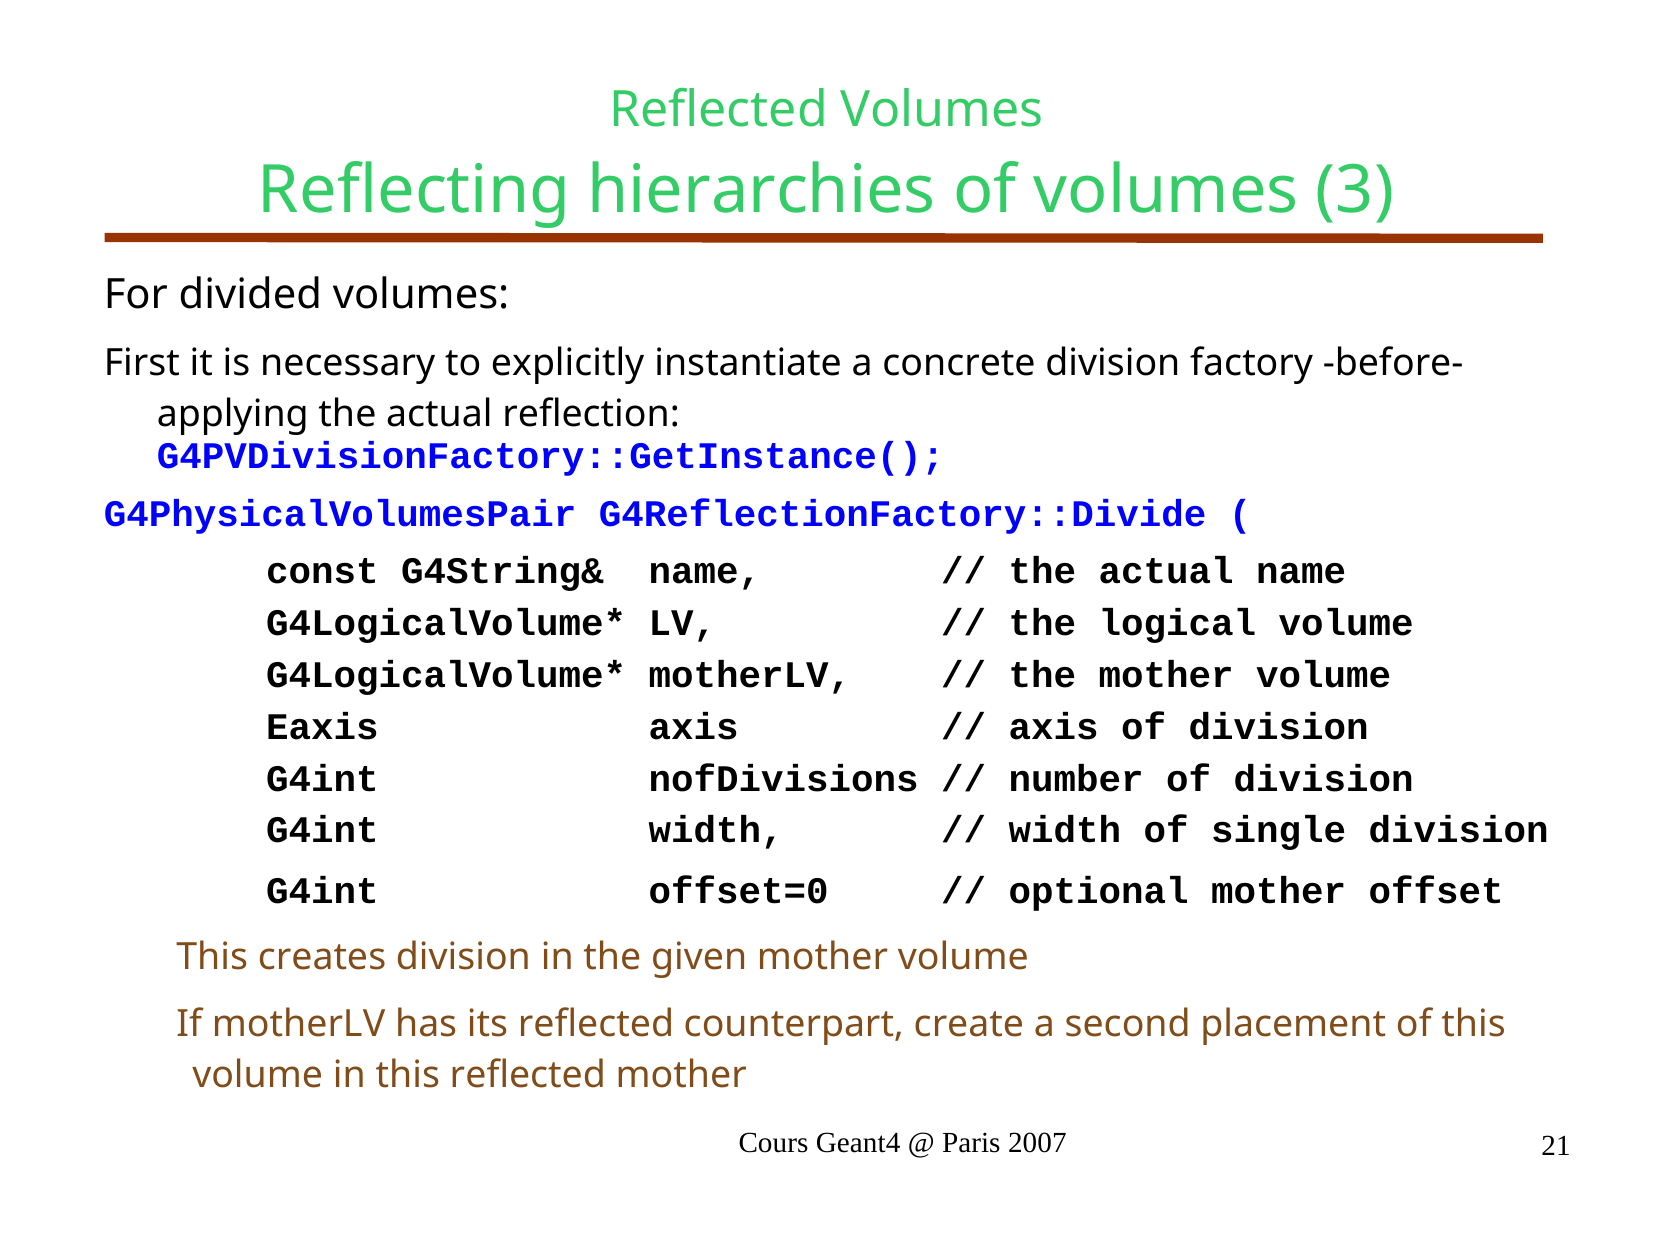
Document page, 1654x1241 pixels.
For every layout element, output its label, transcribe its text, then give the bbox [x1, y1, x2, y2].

title Reflected Volumes Reflecting hierarchies of volumes (3) [82, 56, 1571, 250]
list For divided volumes: First it is necessary to explicitly instantiate a concrete division factory -before- applying the actual reflection: G4PVDivisionFactory::GetInstance(); G4PhysicalVolumesPair G4ReflectionFactory::Divide ( const G4String& name, // the actual name G4LogicalVolume* LV, // the logical volume G4LogicalVolume* motherLV, // the mother volume Eaxis axis // axis of division G4int nofDivisions // number of division G4int width, // width of single division G4int offset=0 // optional mother offset This creates division in the given mother volume If motherLV has its reflected counterpart, create a second placement of this volume in this reflected mother [86, 263, 1575, 1160]
